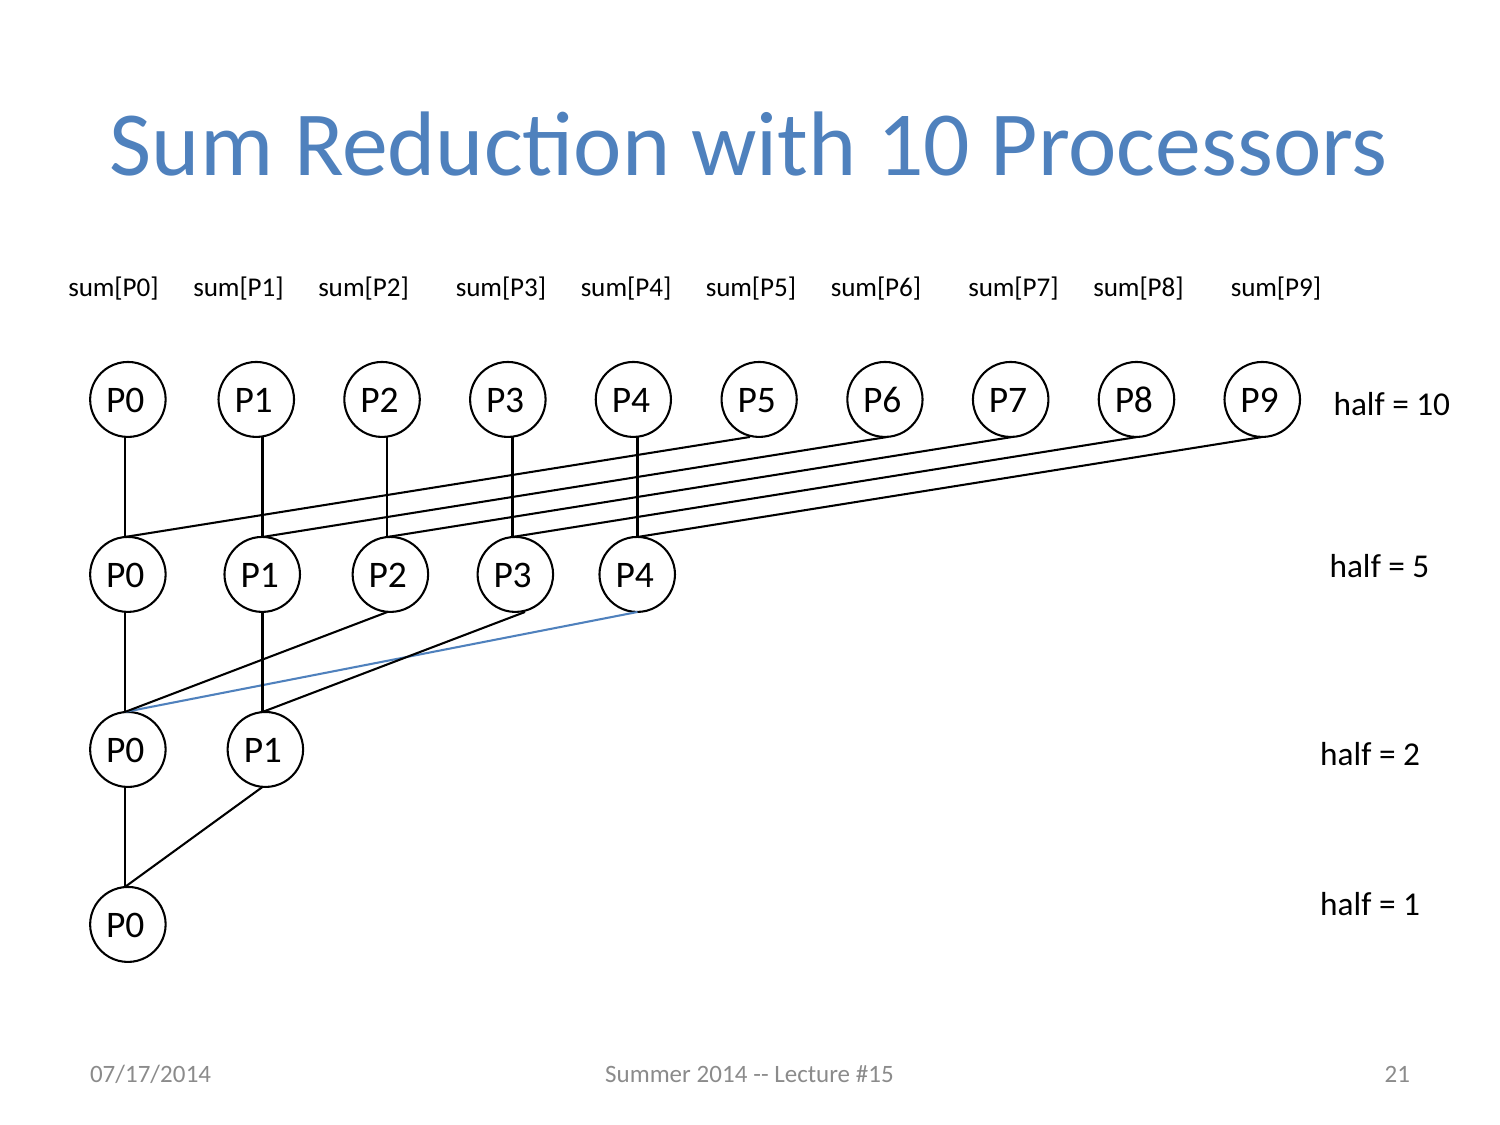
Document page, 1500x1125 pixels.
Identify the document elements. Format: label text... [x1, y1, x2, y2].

text_box P7 [974, 367, 1043, 428]
text_box P1 [219, 367, 288, 428]
text_box sum[P9] [1216, 261, 1337, 310]
text_box sum[P4] [566, 261, 687, 310]
text_box P0 [91, 892, 160, 953]
text_box P5 [722, 367, 791, 428]
text_box P2 [353, 542, 422, 603]
text_box P1 [225, 542, 294, 603]
text_box half = 1 [1305, 874, 1435, 930]
text_box P6 [848, 367, 917, 428]
text_box half = 2 [1305, 724, 1435, 780]
text_box sum[P5] [691, 261, 812, 310]
text_box P3 [478, 542, 547, 603]
text_box P0 [91, 367, 160, 428]
title Sum Reduction with 10 Processors [75, 45, 1425, 233]
slide_number <number> [1074, 1042, 1425, 1103]
text_box P0 [91, 717, 160, 778]
text_box half = 10 [1318, 374, 1466, 430]
text_box sum[P2] [303, 261, 424, 310]
text_box half = 5 [1314, 536, 1445, 592]
text_box sum[P1] [178, 261, 299, 310]
text_box sum[P3] [441, 261, 562, 310]
text_box sum[P6] [816, 261, 937, 310]
footer Summer 2014 -- Lecture #15 [512, 1042, 988, 1103]
slide_number 07/17/2014 [75, 1042, 425, 1103]
text_box P0 [91, 542, 160, 603]
text_box P2 [345, 367, 414, 428]
text_box P8 [1100, 367, 1168, 428]
text_box P1 [228, 717, 297, 778]
text_box P3 [471, 367, 540, 428]
text_box sum[P8] [1078, 261, 1199, 310]
text_box sum[P7] [953, 261, 1074, 310]
text_box P4 [597, 367, 666, 428]
text_box sum[P0] [53, 261, 174, 310]
text_box P9 [1225, 367, 1294, 428]
text_box P4 [600, 542, 669, 603]
